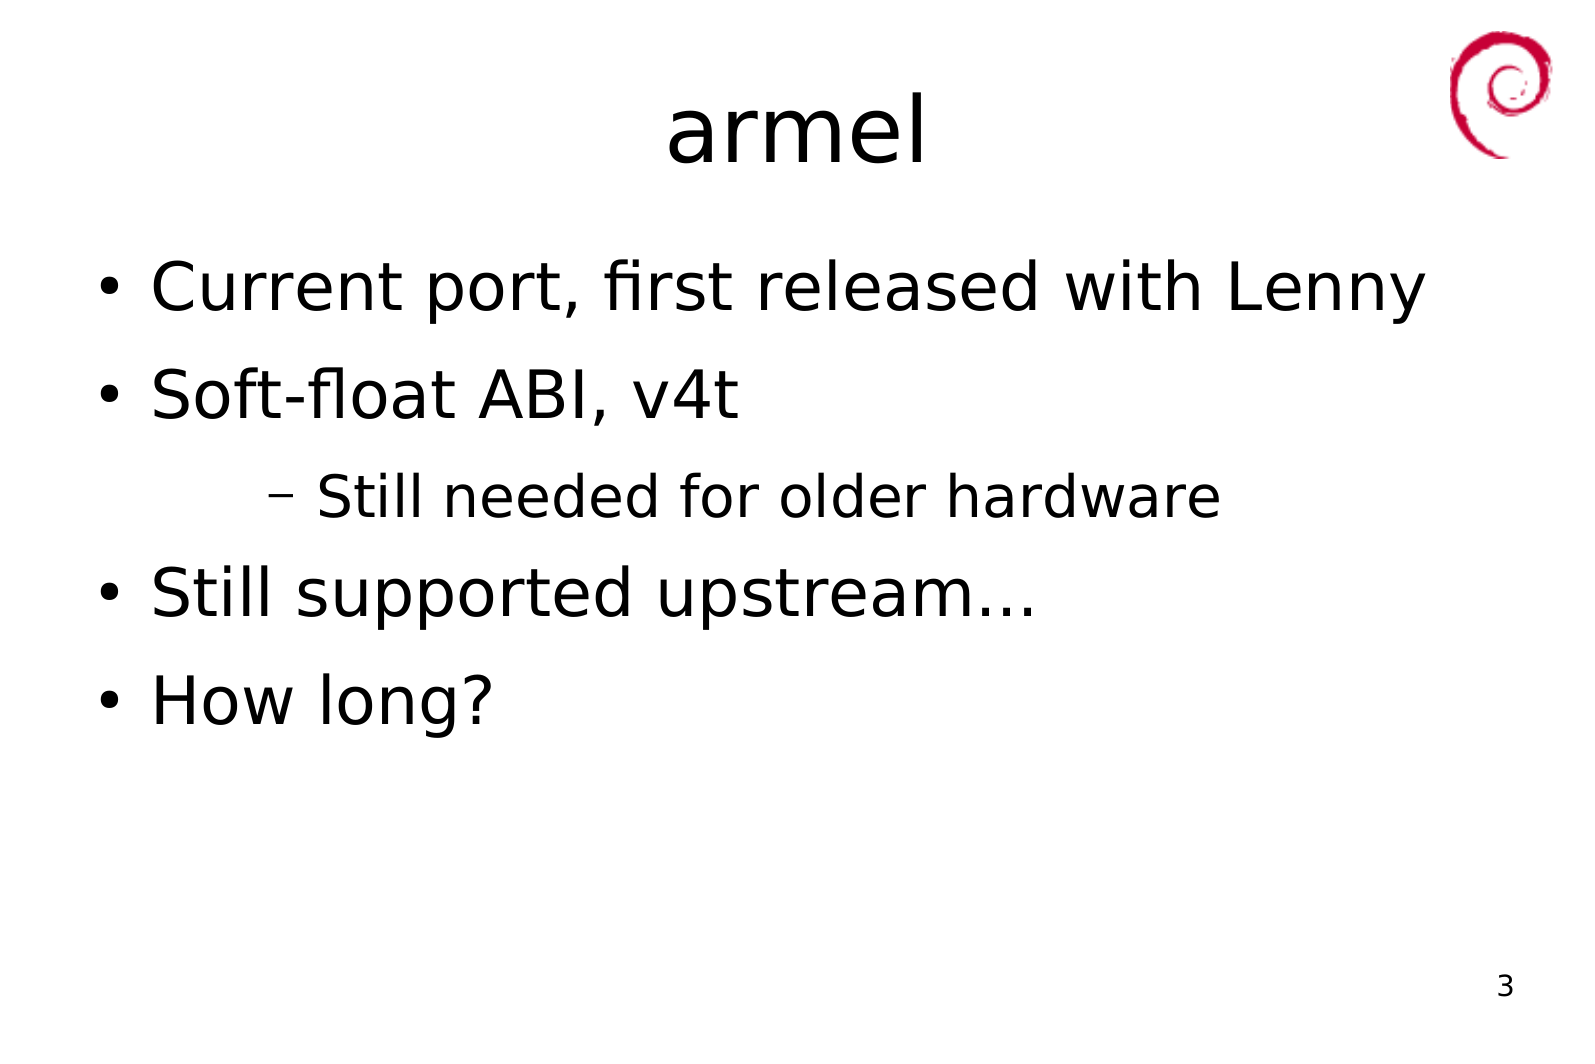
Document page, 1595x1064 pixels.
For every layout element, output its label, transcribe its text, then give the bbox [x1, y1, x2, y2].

list Current port, first released with Lenny Soft-float ABI, v4t Still needed for older hardware Still supported upstream... How long? [79, 248, 1515, 936]
picture [1450, 31, 1555, 159]
title armel [79, 42, 1515, 221]
